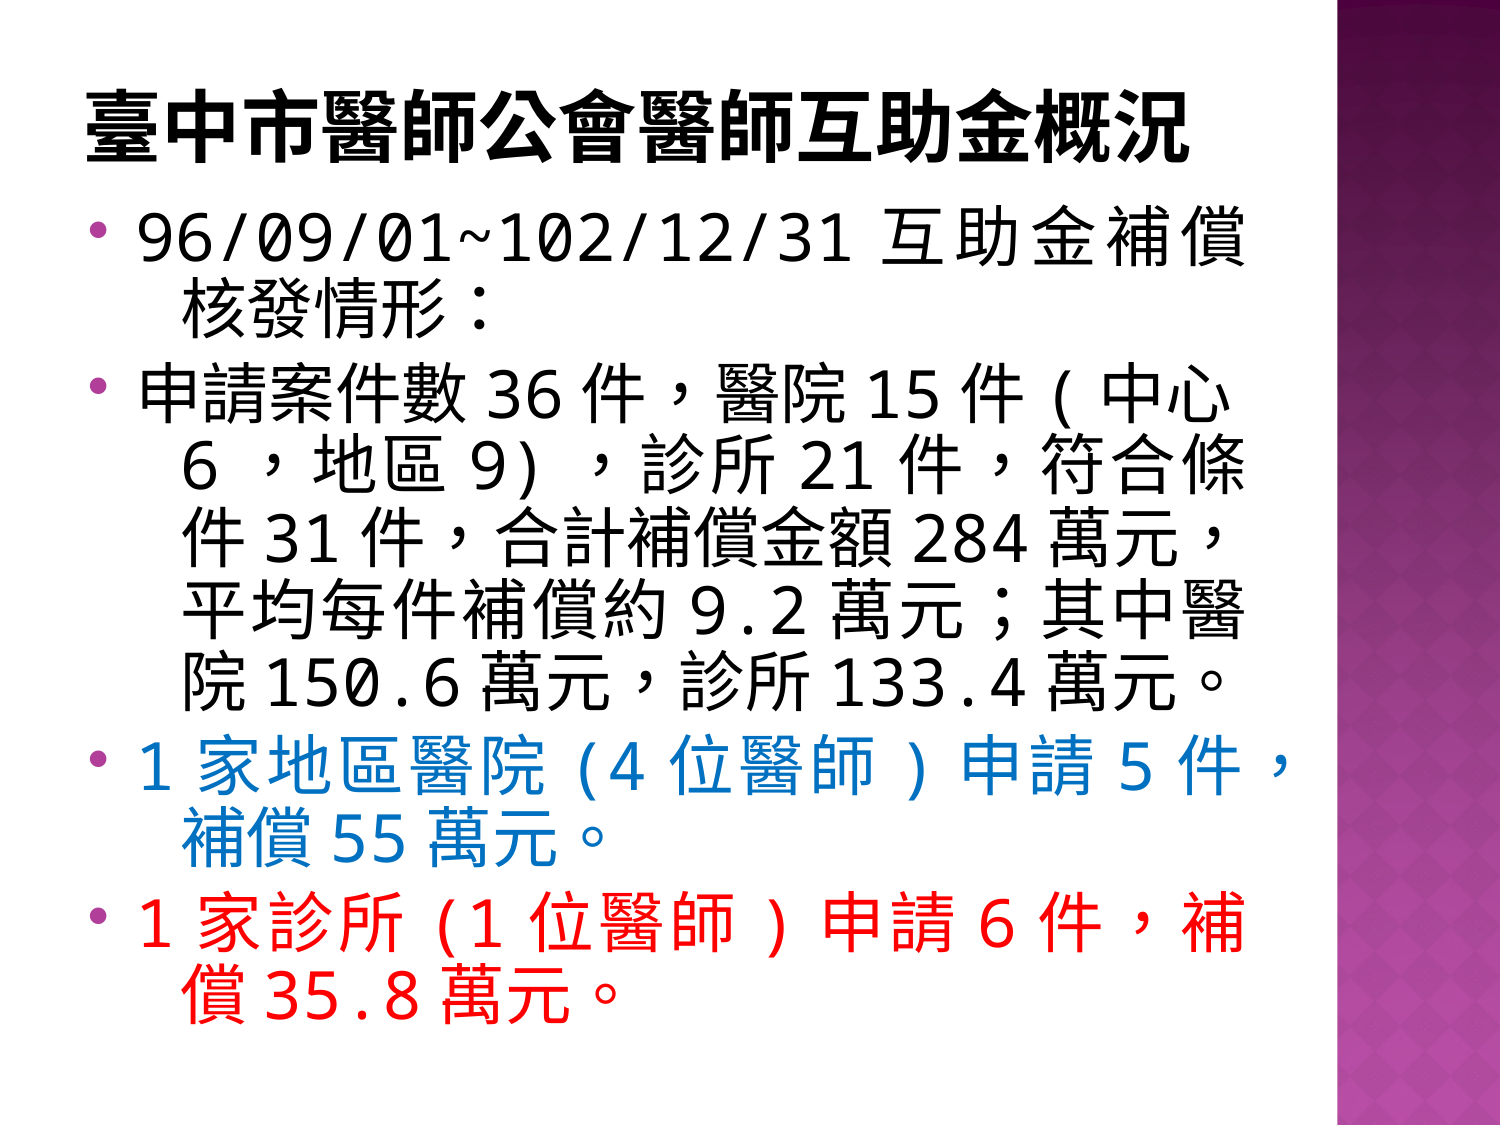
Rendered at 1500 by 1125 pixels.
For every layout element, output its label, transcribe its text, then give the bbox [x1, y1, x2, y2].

title 臺中市醫師公會醫師互助金概況 [75, 52, 1263, 173]
list 96/09/01~102/12/31互助金補償核發情形： 申請案件數36件，醫院15件(中心6，地區9)，診所21件，符合條件31件，合計補償金額284萬元，平均每件補償約9.2萬元；其中醫院150.6萬元，診所133.4萬元。 1家地區醫院(4位醫師)申請5件，補償55萬元。 1家診所(1位醫師)申請6件，補償35.8萬元。 [75, 196, 1263, 1059]
